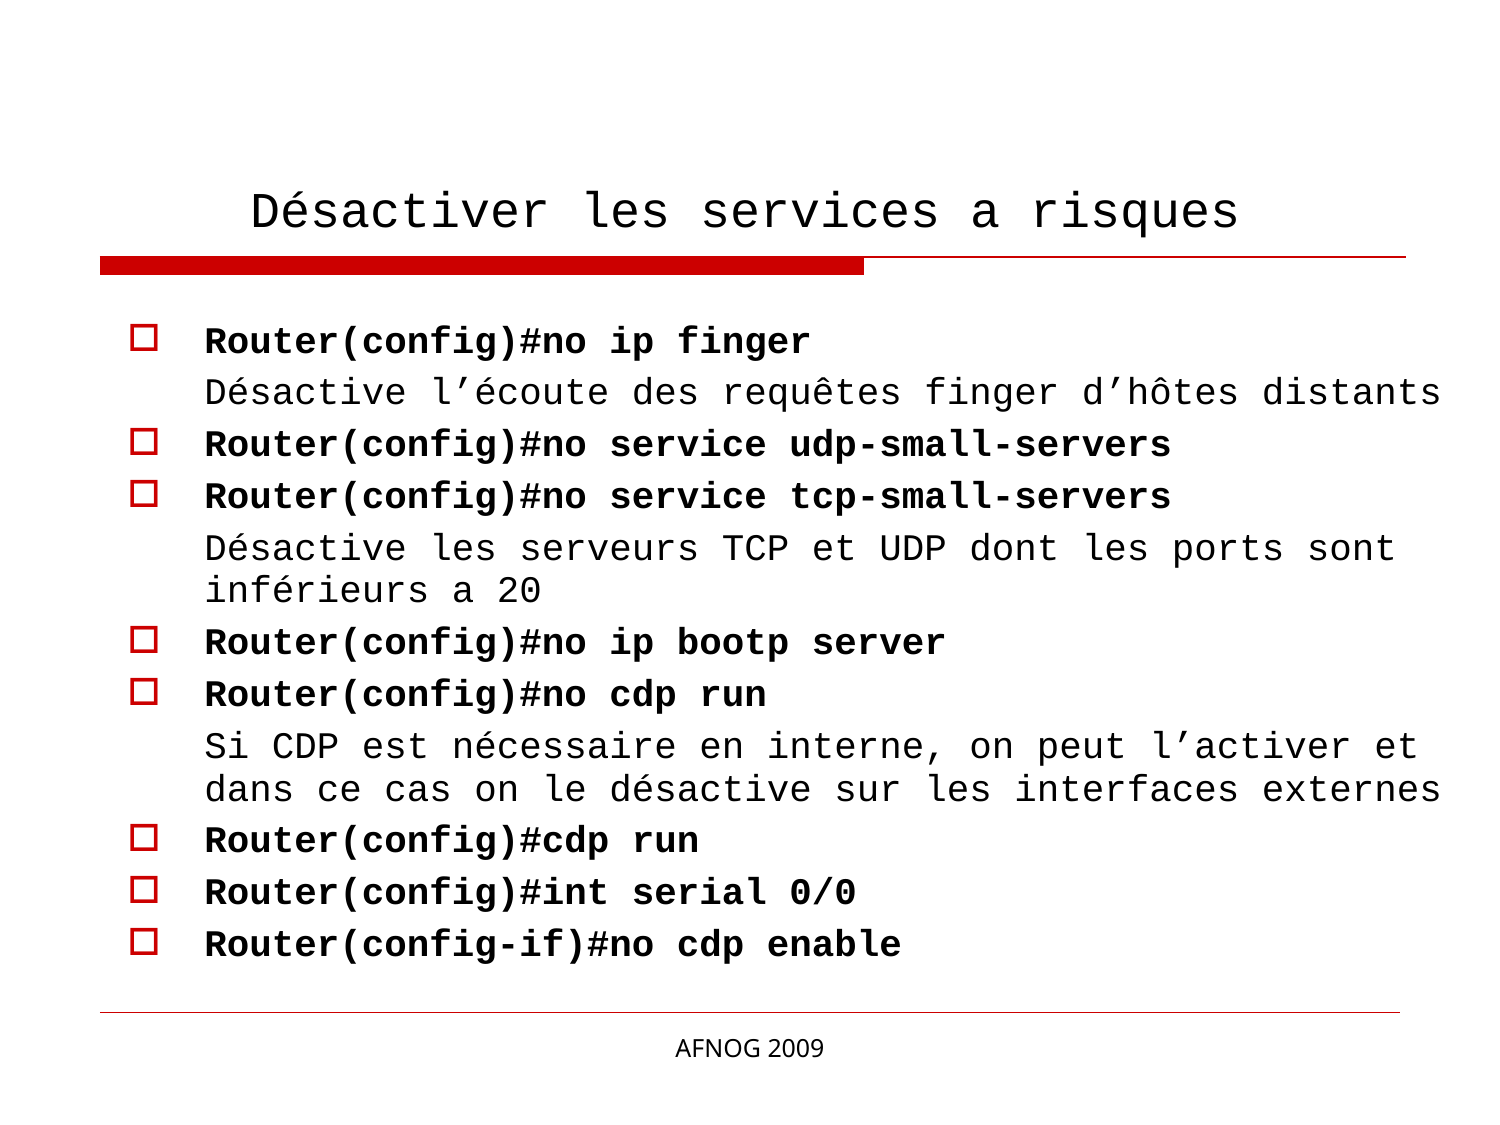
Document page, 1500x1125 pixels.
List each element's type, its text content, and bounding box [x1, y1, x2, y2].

text_box AFNOG 2009 [512, 1024, 988, 1103]
list Router(config)#no ip finger Désactive l’écoute des requêtes finger d’hôtes distants Router(config)#no service udp-small-servers Router(config)#no service tcp-small-servers Désactive les serveurs TCP et UDP dont les ports sont inférieurs a 20 Router(config)#no ip bootp server Router(config)#no cdp run Si CDP est nécessaire en interne, on peut l’activer et dans ce cas on le désactive sur les interfaces externes Router(config)#cdp run Router(config)#int serial 0/0 Router(config-if)#no cdp enable [112, 262, 1459, 1011]
title Désactiver les services a risques [94, 49, 1407, 250]
